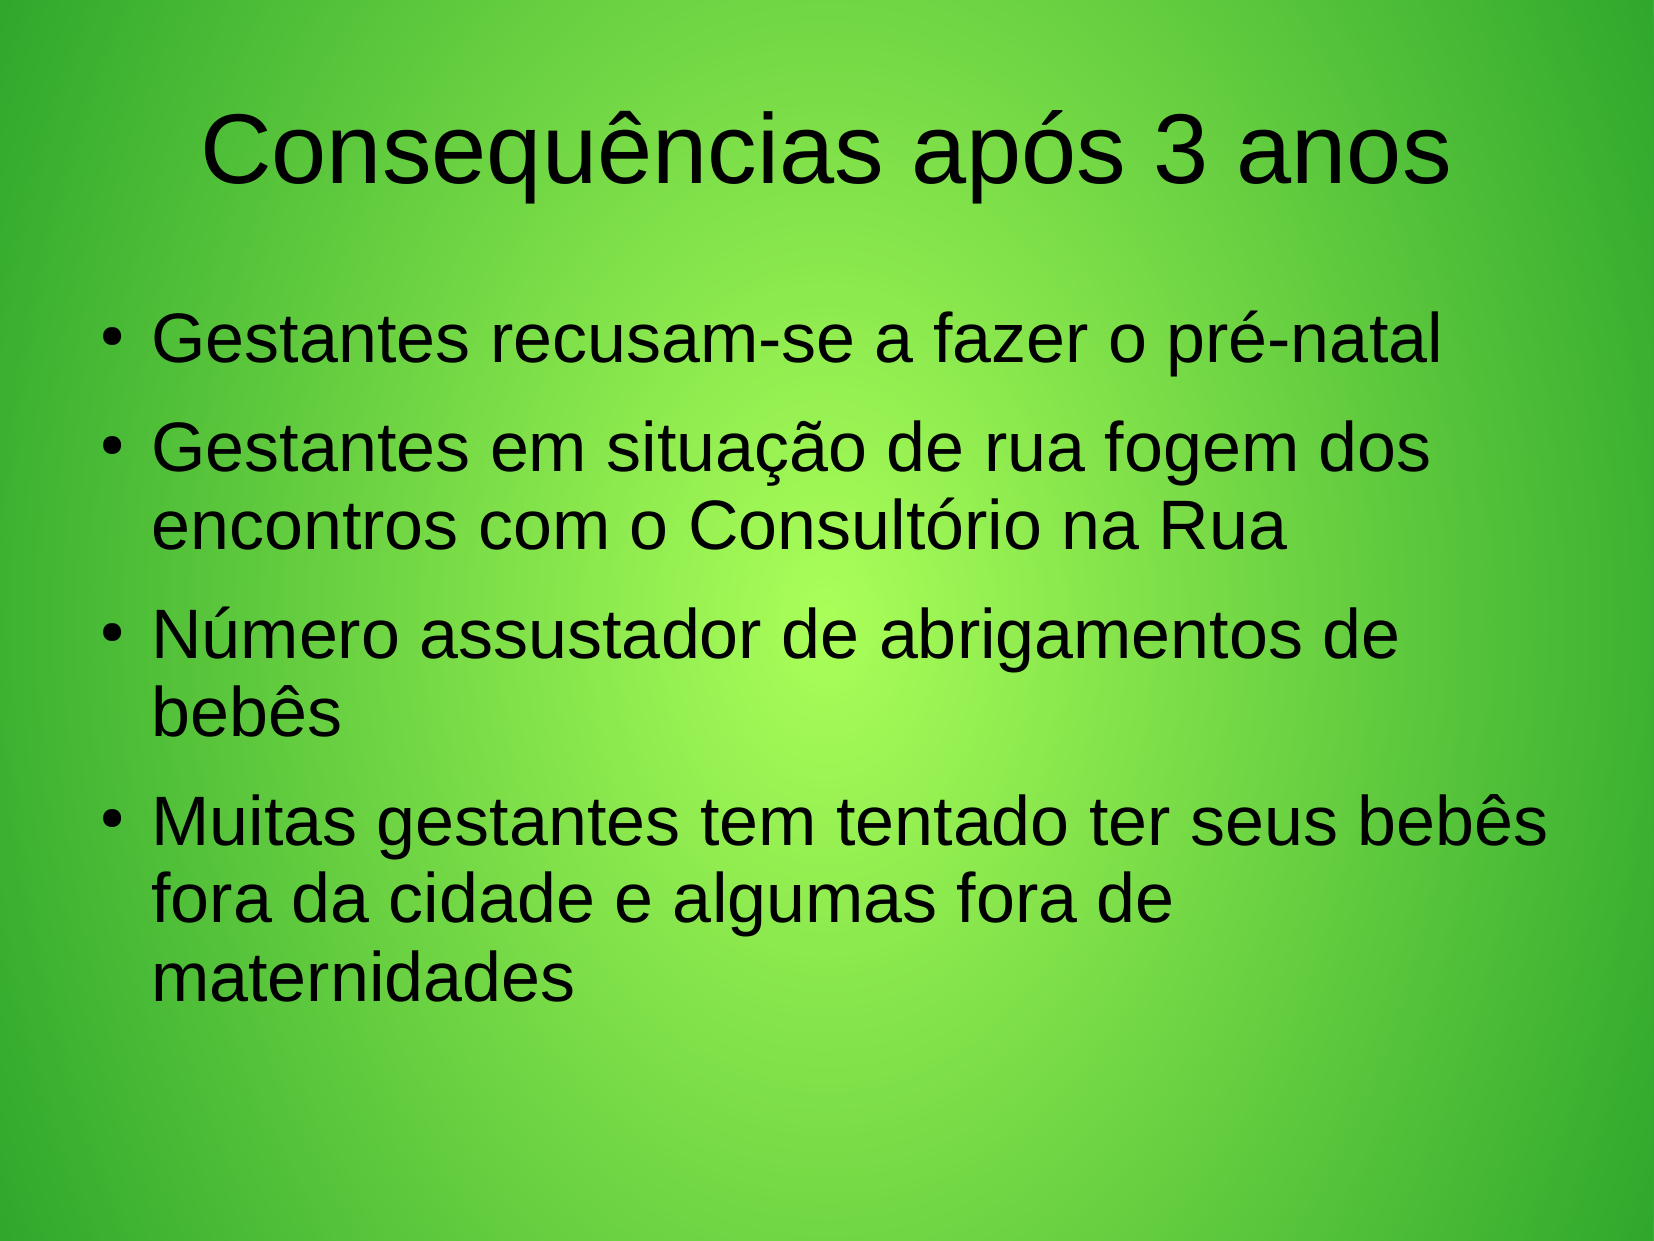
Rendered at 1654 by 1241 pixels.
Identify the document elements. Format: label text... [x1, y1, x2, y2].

list Gestantes recusam-se a fazer o pré-natal Gestantes em situação de rua fogem dos encontros com o Consultório na Rua Número assustador de abrigamentos de bebês Muitas gestantes tem tentado ter seus bebês fora da cidade e algumas fora de maternidades [82, 299, 1571, 1019]
title Consequências após 3 anos [82, 47, 1571, 252]
